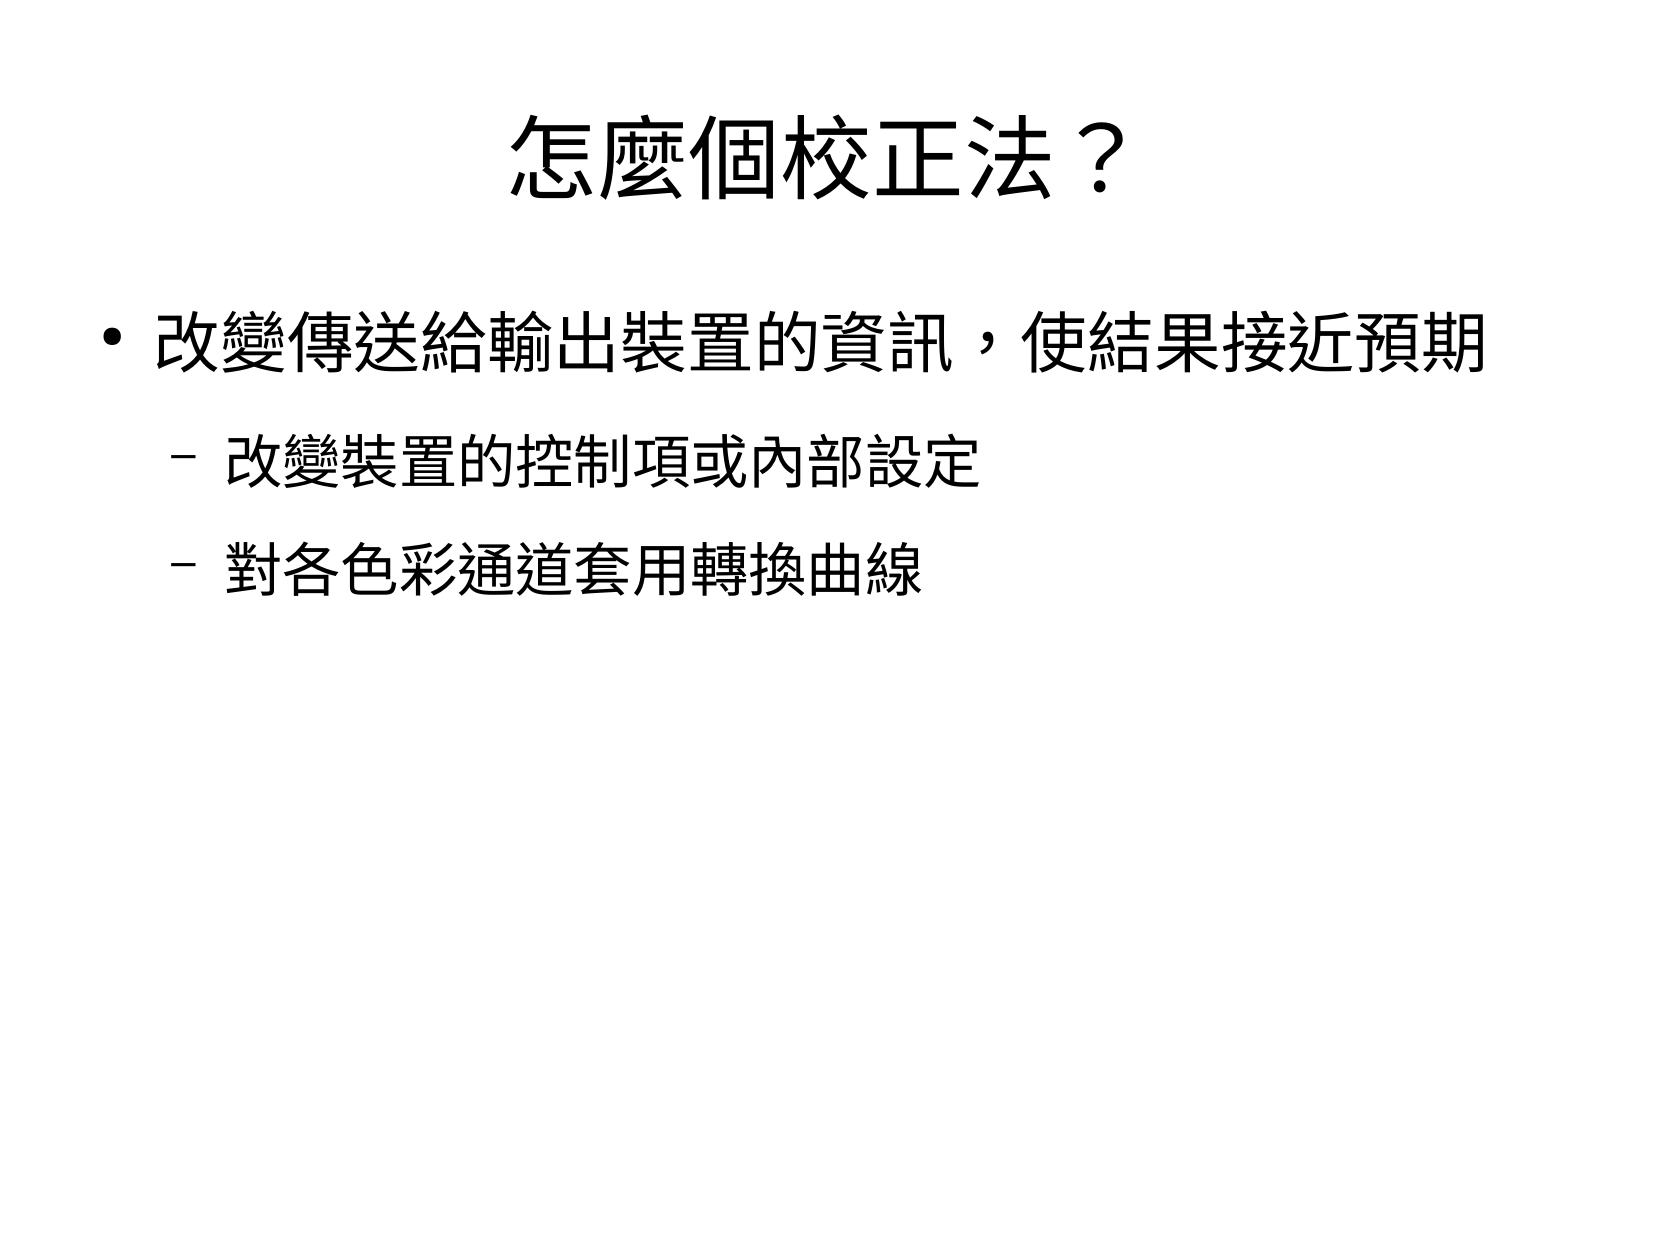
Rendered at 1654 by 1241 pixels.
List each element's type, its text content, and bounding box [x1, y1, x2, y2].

list 改變傳送給輸出裝置的資訊，使結果接近預期 改變裝置的控制項或內部設定 對各色彩通道套用轉換曲線 [82, 290, 1571, 1010]
title 怎麼個校正法？ [82, 49, 1571, 257]
